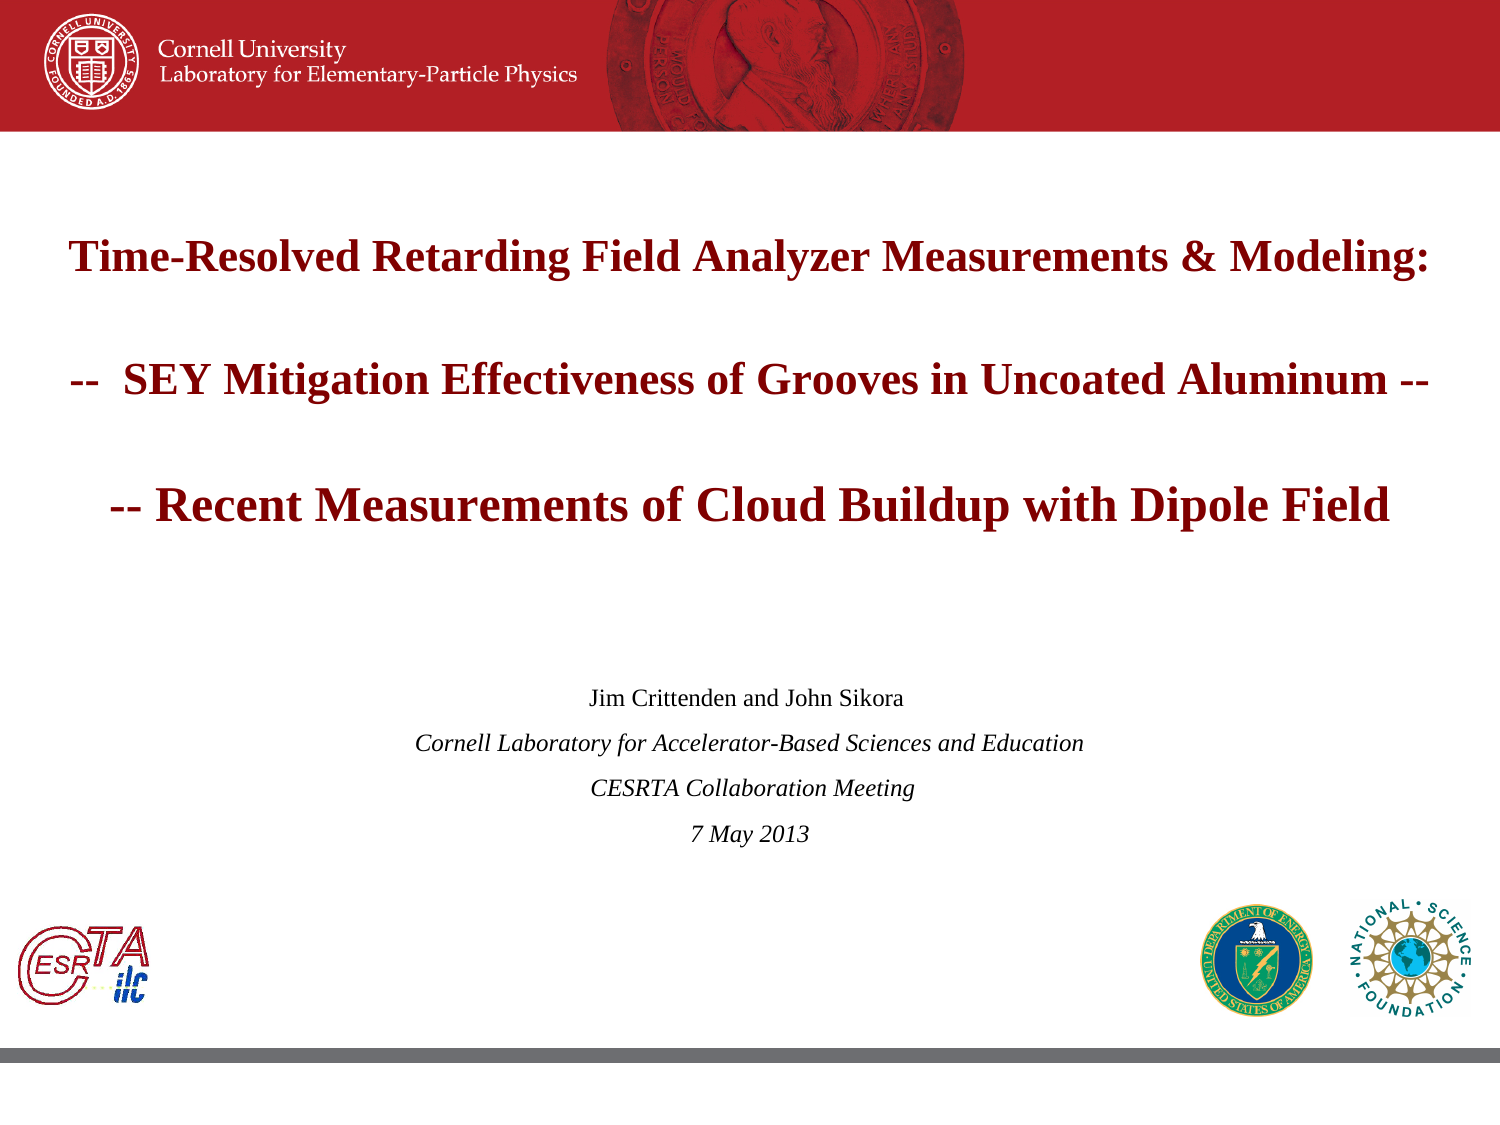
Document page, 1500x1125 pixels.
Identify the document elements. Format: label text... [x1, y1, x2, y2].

picture [0, 0, 1500, 132]
title Time-Resolved Retarding Field Analyzer Measurements & Modeling: -- SEY Mitigation Effectiveness of Grooves in Uncoated Aluminum -- -- Recent Measurements of Cloud Buildup with Dipole Field [0, 175, 1500, 570]
picture [1350, 899, 1471, 1017]
picture [1200, 904, 1313, 1017]
picture [8, 899, 151, 1036]
subtitle Jim Crittenden and John Sikora Cornell Laboratory for Accelerator-Based Sciences and Education CESRTA Collaboration Meeting 7 May 2013 [300, 675, 1201, 855]
